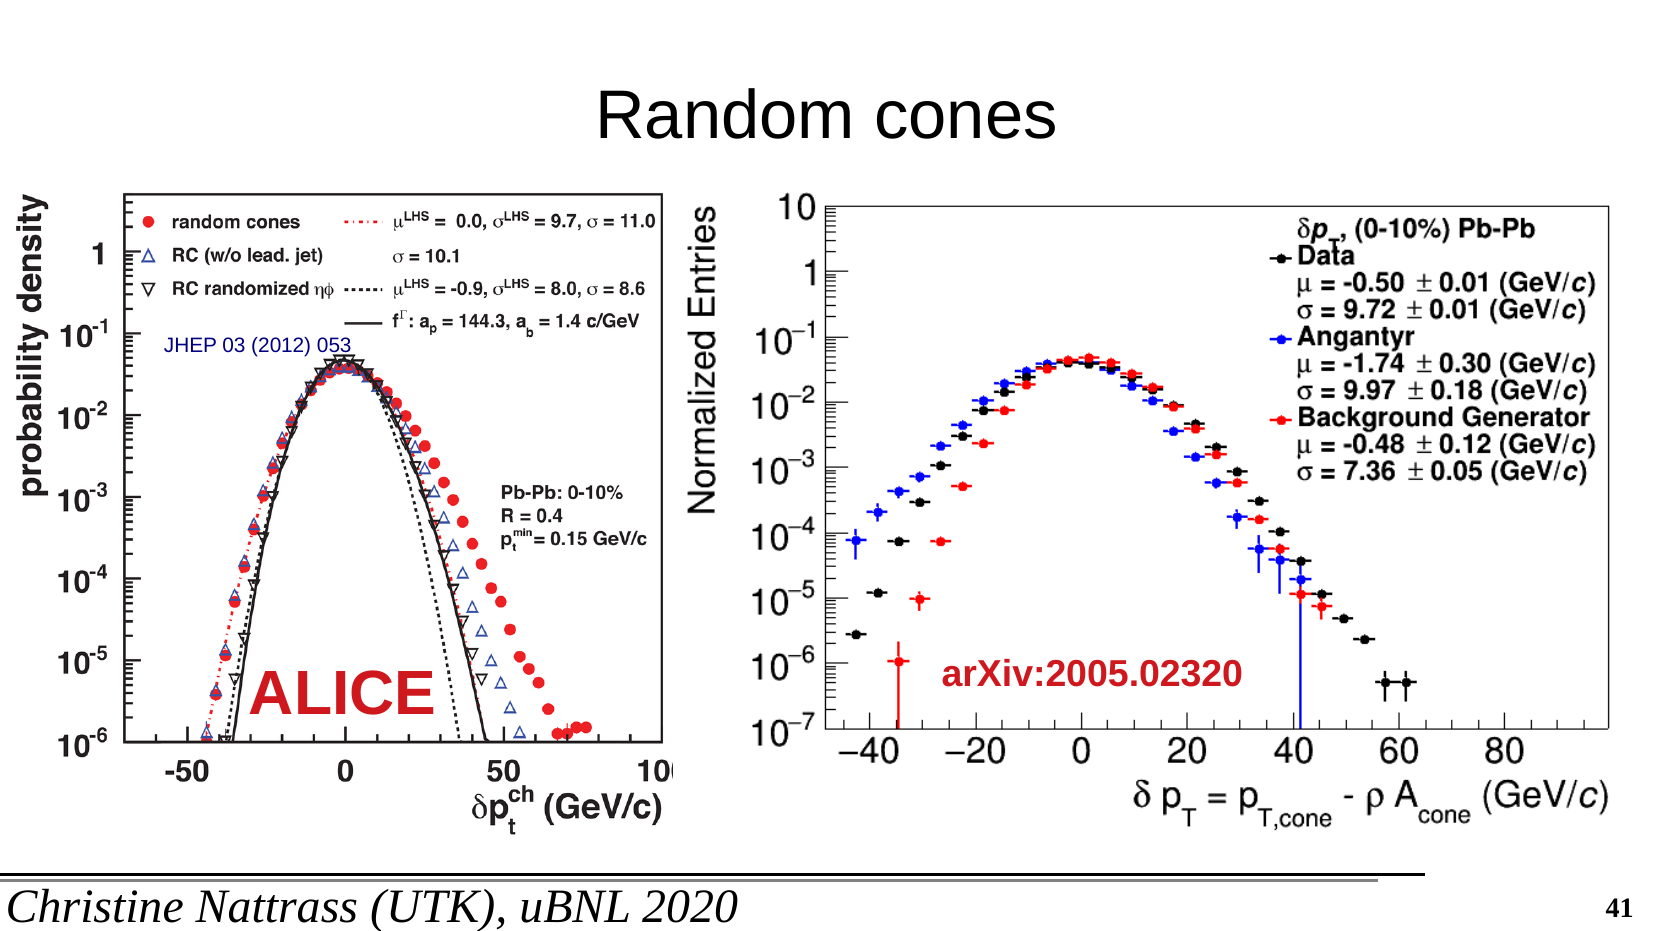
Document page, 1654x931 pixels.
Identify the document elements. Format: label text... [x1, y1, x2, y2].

title Random cones [82, 37, 1571, 192]
text_box arXiv:2005.02320 [926, 645, 1317, 730]
text_box JHEP 03 (2012) 053 [149, 326, 367, 365]
picture [15, 185, 1651, 841]
text_box ALICE [234, 650, 475, 736]
